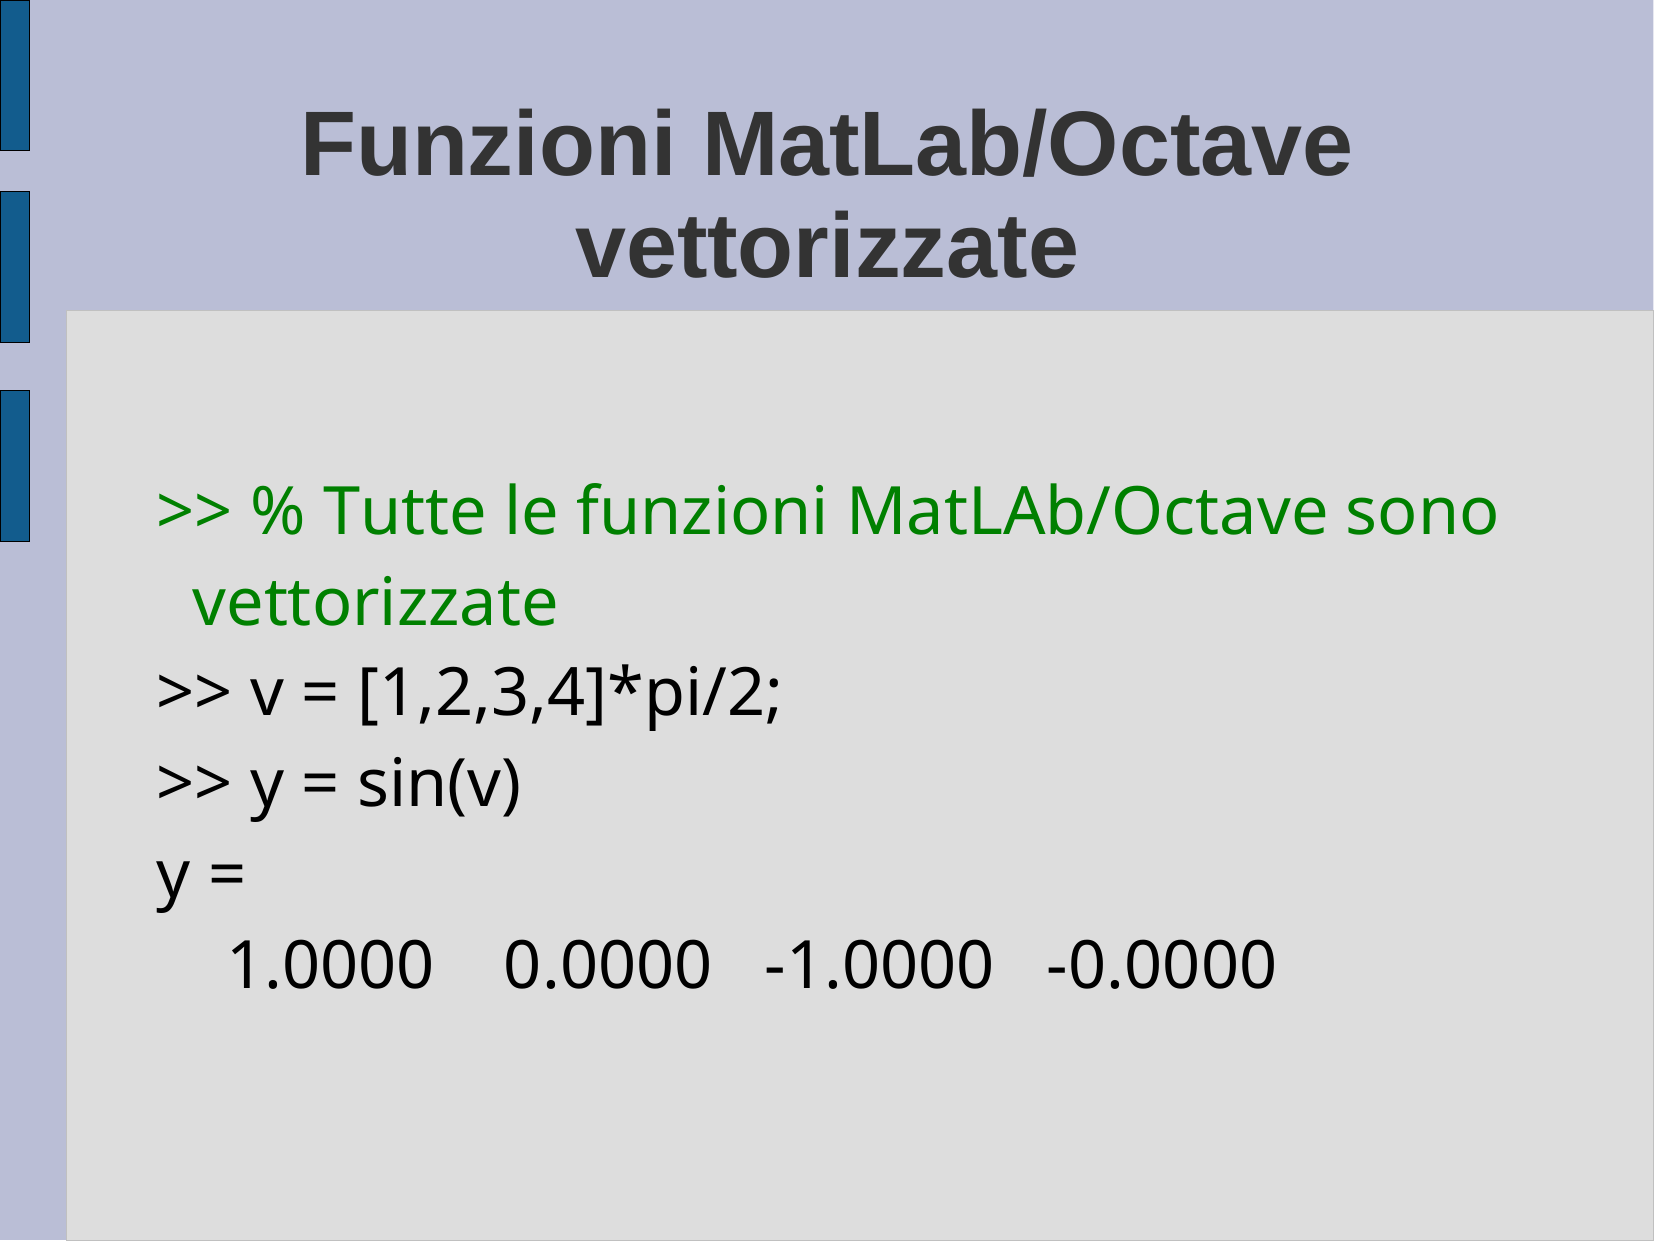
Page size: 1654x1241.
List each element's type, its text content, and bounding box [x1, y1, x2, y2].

subtitle >> % Tutte le funzioni MatLAb/Octave sono vettorizzate >> v = [1,2,3,4]*pi/2; >> y = sin(v) y = 1.0000 0.0000 -1.0000 -0.0000 [121, 352, 1534, 1119]
title Funzioni MatLab/Octave vettorizzate [121, 92, 1534, 298]
